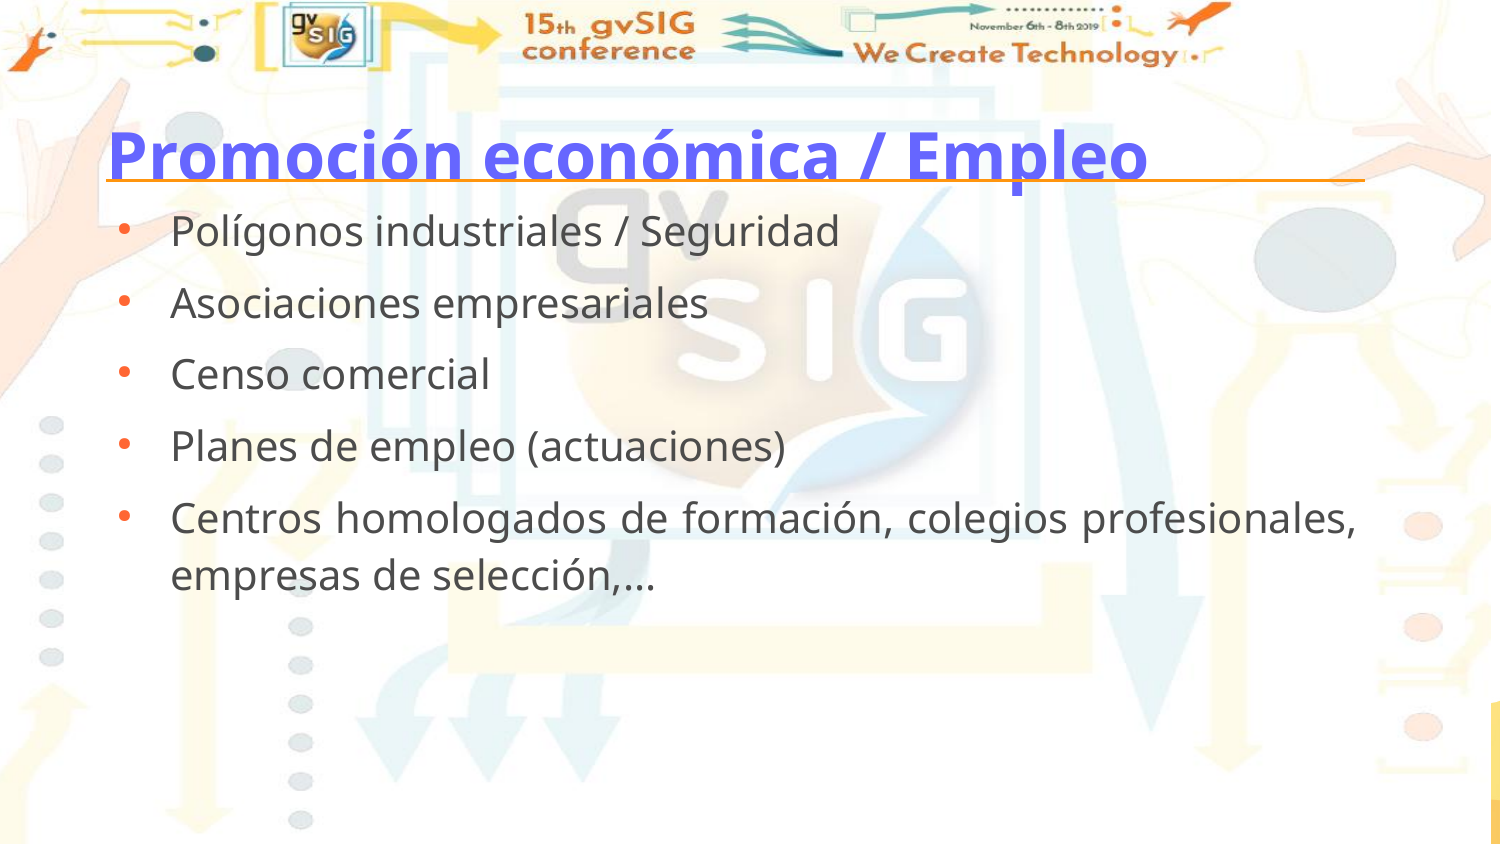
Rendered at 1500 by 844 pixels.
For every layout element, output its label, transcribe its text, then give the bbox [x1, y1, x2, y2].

picture [0, 0, 1500, 844]
list Polígonos industriales / Seguridad Asociaciones empresariales Censo comercial Planes de empleo (actuaciones) Centros homologados de formación, colegios profesionales, empresas de selección,... [99, 129, 1359, 770]
title Promoción económica / Empleo [106, 115, 1457, 193]
